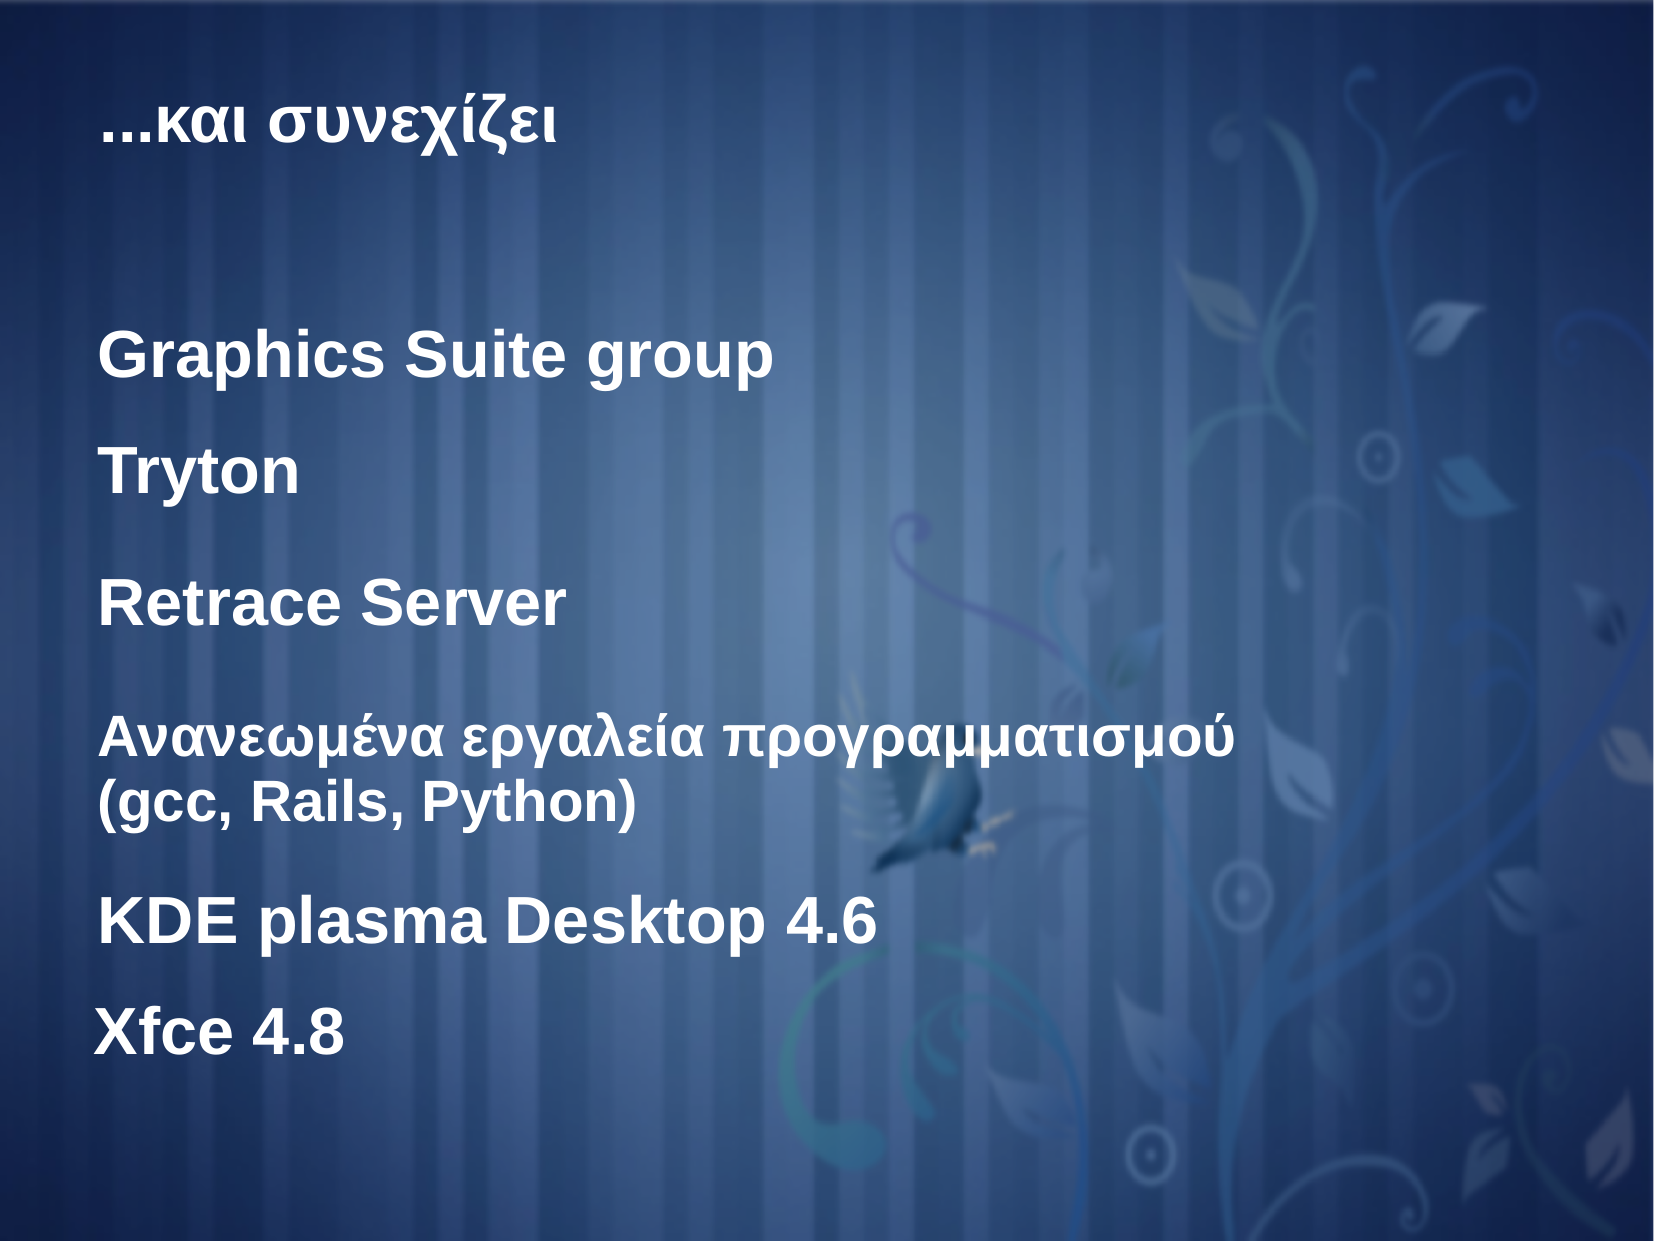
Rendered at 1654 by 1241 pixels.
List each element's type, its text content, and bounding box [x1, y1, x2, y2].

text_box Graphics Suite group [82, 309, 1126, 400]
picture [0, 0, 1654, 1241]
text_box ...και συνεχίζει [84, 75, 760, 188]
text_box Tryton [82, 425, 571, 516]
text_box Xfce 4.8 [79, 986, 1625, 1077]
text_box Ανανεωμένα εργαλεία προγραμματισμού (gcc, Rails, Python) [82, 696, 1613, 841]
text_box Retrace Server [82, 557, 713, 648]
text_box KDE plasma Desktop 4.6 [82, 875, 1238, 966]
